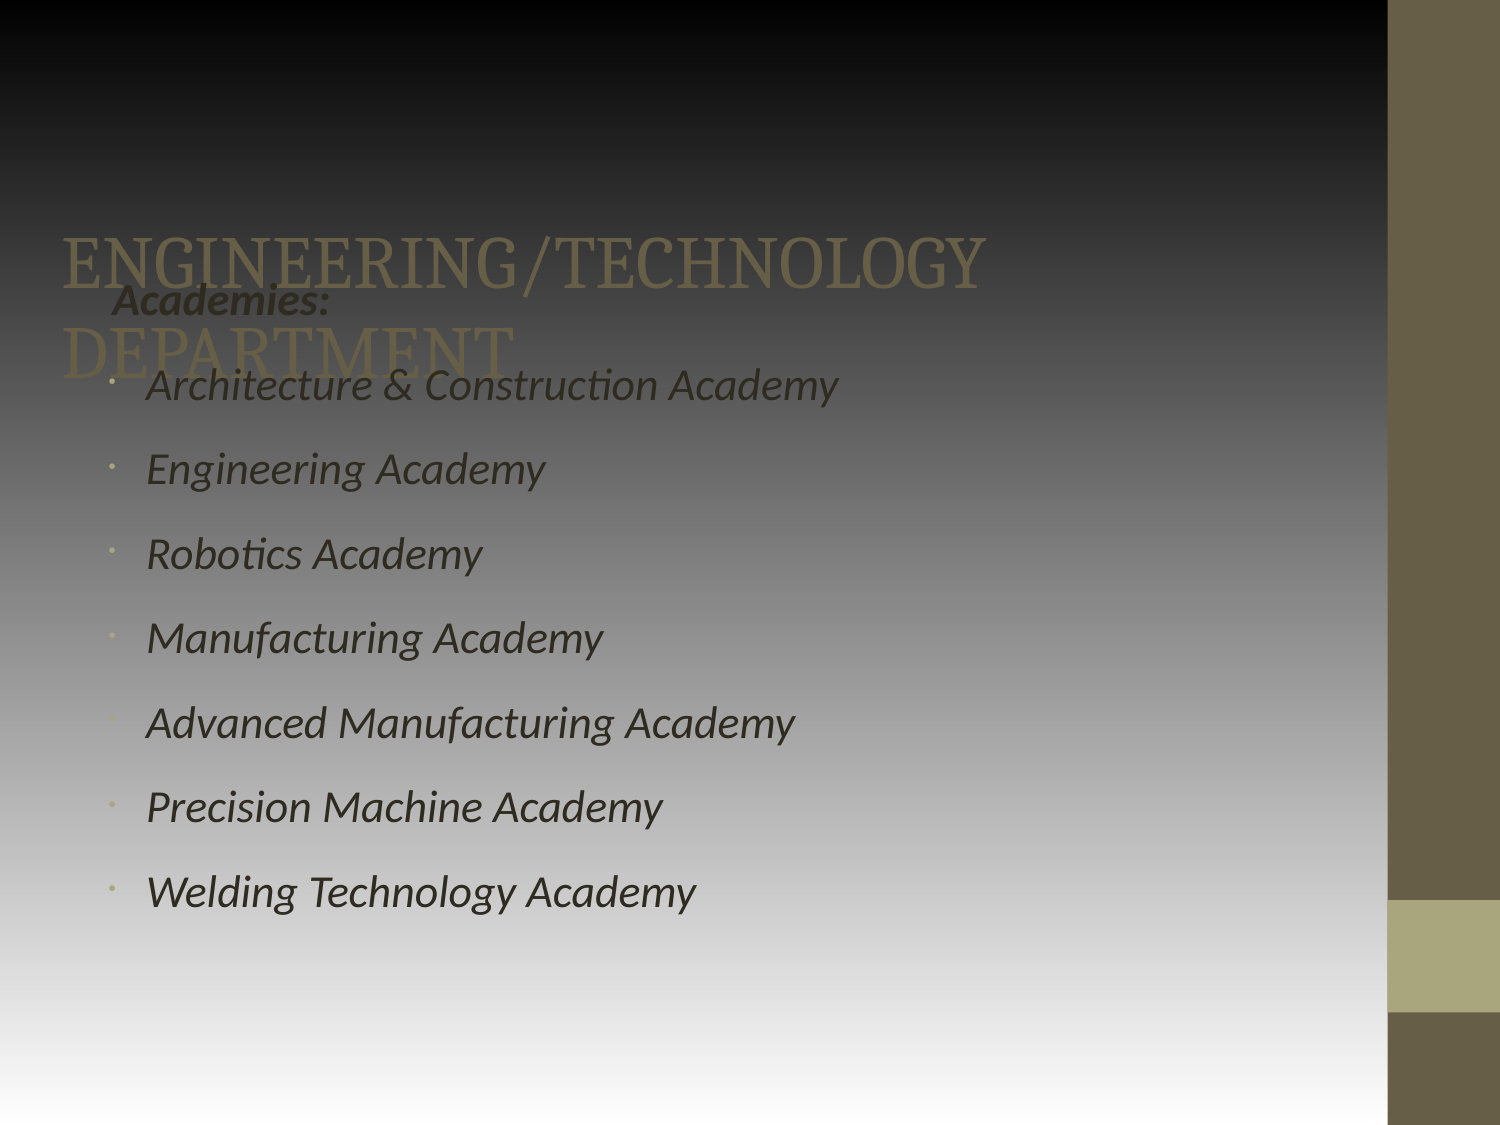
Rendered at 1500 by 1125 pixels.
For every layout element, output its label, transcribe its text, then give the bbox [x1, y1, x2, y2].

title ENGINEERING/TECHNOLOGY DEPARTMENT [47, 3, 1398, 342]
list Academies: Architecture & Construction Academy Engineering Academy Robotics Academy Manufacturing Academy Advanced Manufacturing Academy Precision Machine Academy Welding Technology Academy [75, 262, 1325, 1050]
